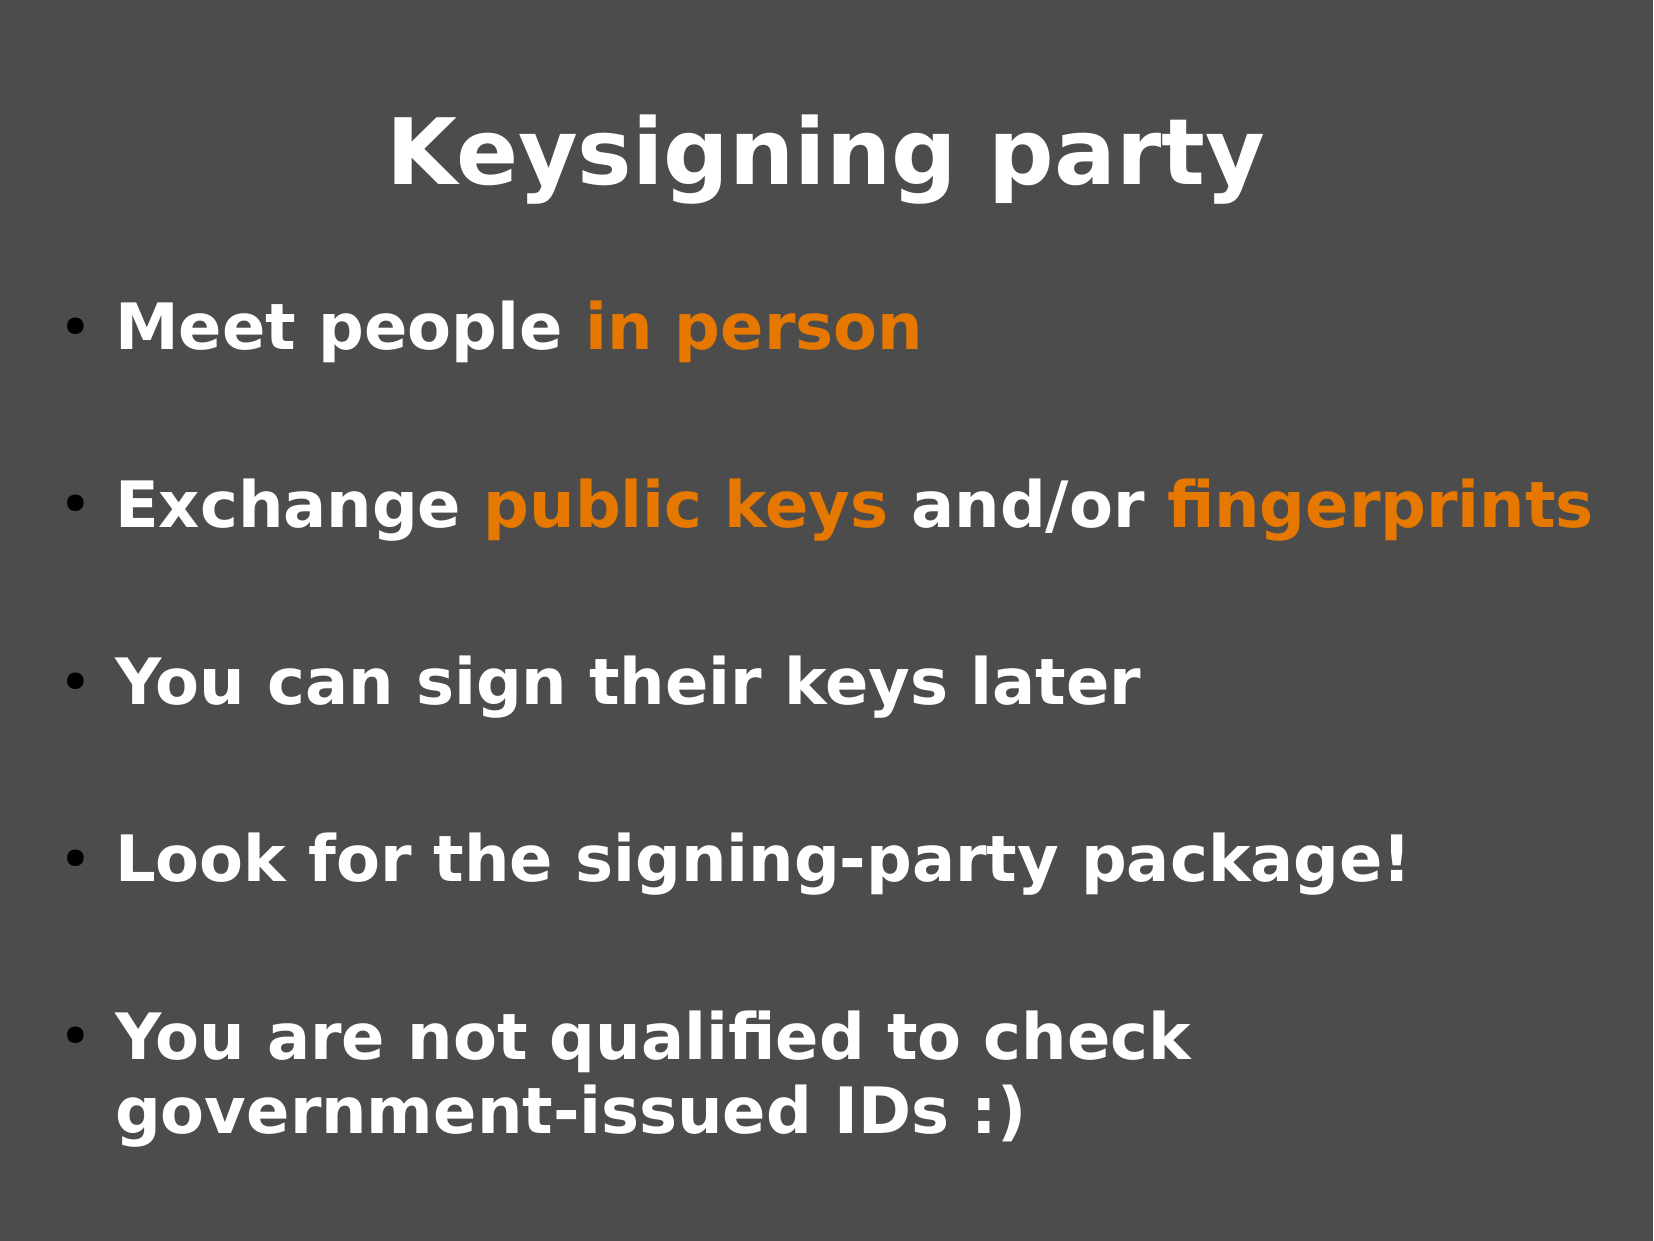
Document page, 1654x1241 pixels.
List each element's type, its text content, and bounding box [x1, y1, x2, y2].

title Keysigning party [82, 49, 1571, 257]
list Meet people in person Exchange public keys and/or fingerprints You can sign their keys later Look for the signing-party package! You are not qualified to check government-issued IDs :) [47, 290, 1598, 1222]
